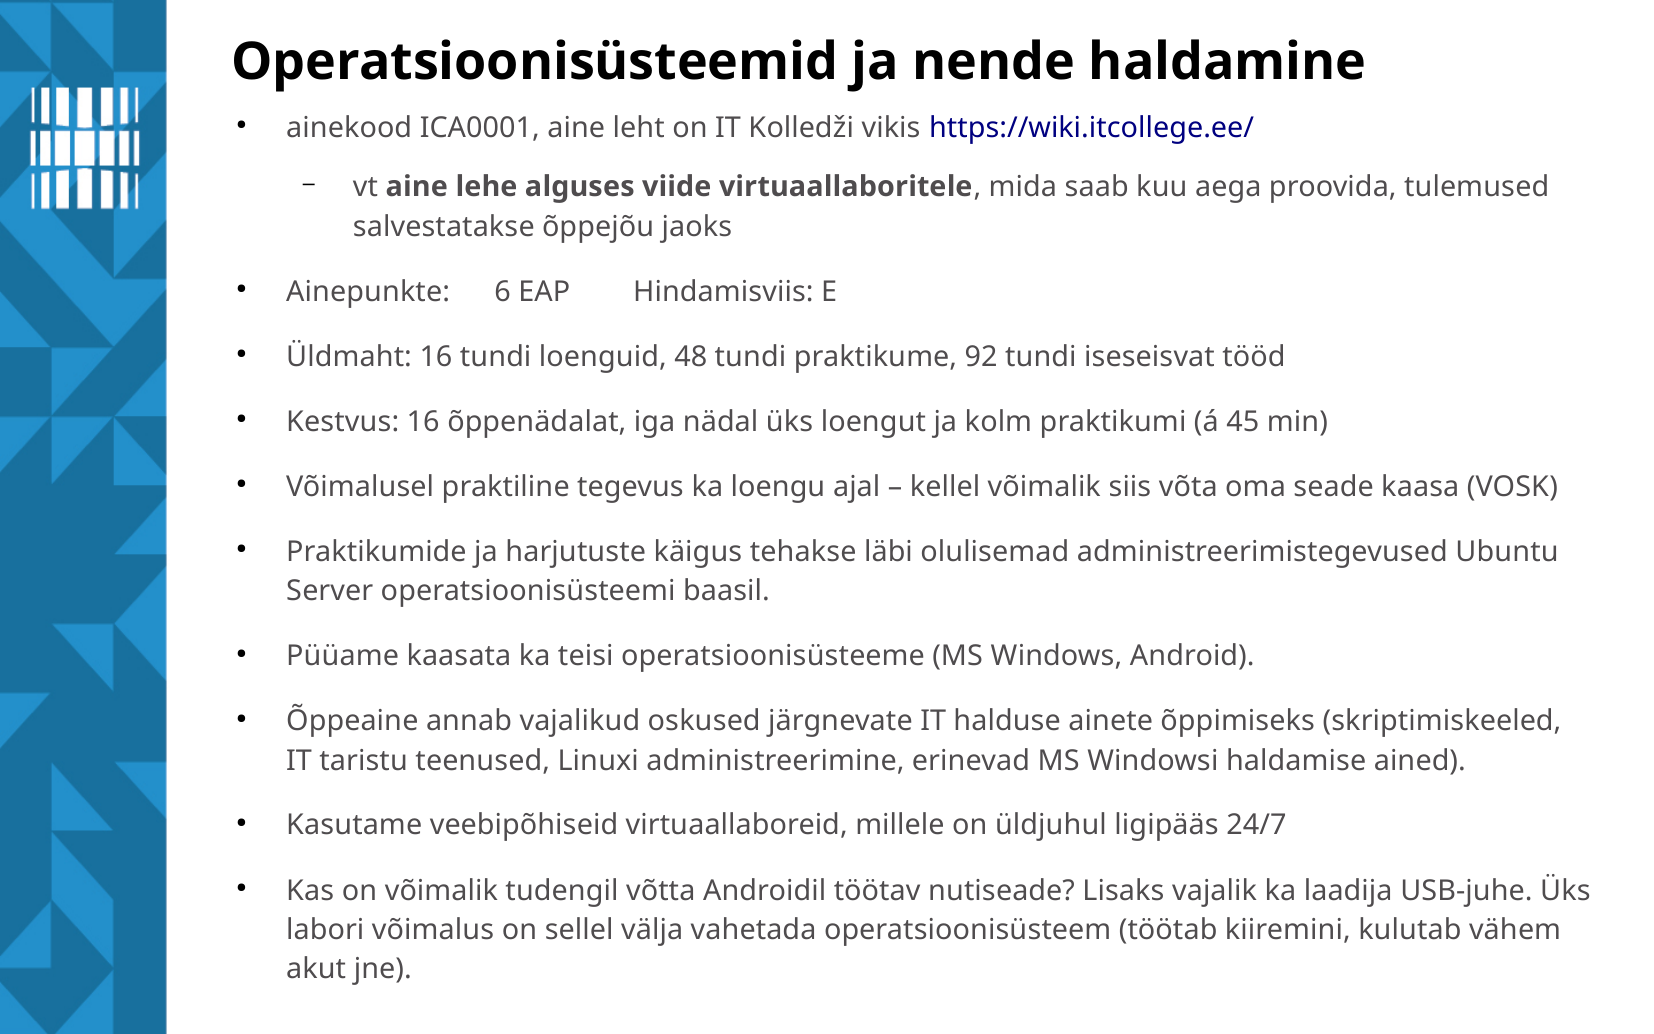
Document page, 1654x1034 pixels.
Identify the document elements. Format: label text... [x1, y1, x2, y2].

picture [42, 108, 132, 208]
list ainekood ICA0001, aine leht on IT Kolledži vikis https://wiki.itcollege.ee/ vt aine lehe alguses viide virtuaallaboritele, mida saab kuu aega proovida, tulemused salvestatakse õppejõu jaoks Ainepunkte: 6 EAP Hindamisviis: E Üldmaht: 16 tundi loenguid, 48 tundi praktikume, 92 tundi iseseisvat tööd Kestvus: 16 õppenädalat, iga nädal üks loengut ja kolm praktikumi (á 45 min) Võimalusel praktiline tegevus ka loengu ajal – kellel võimalik siis võta oma seade kaasa (VOSK) Praktikumide ja harjutuste käigus tehakse läbi olulisemad administreerimistegevused Ubuntu Server operatsioonisüsteemi baasil. Püüame kaasata ka teisi operatsioonisüsteeme (MS Windows, Android). Õppeaine annab vajalikud oskused järgnevate IT halduse ainete õppimiseks (skriptimiskeeled, IT taristu teenused, Linuxi administreerimine, erinevad MS Windowsi haldamise ained). Kasutame veebipõhiseid virtuaallaboreid, millele on üldjuhul ligipääs 24/7 Kas on võimalik tudengil võtta Androidil töötav nutiseade? Lisaks vajalik ka laadija USB-juhe. Üks labori võimalus on sellel välja vahetada operatsioonisüsteem (töötab kiiremini, kulutab vähem akut jne). [219, 106, 1595, 1004]
list Operatsioonisüsteemid ja nende haldamine [231, 23, 1536, 101]
